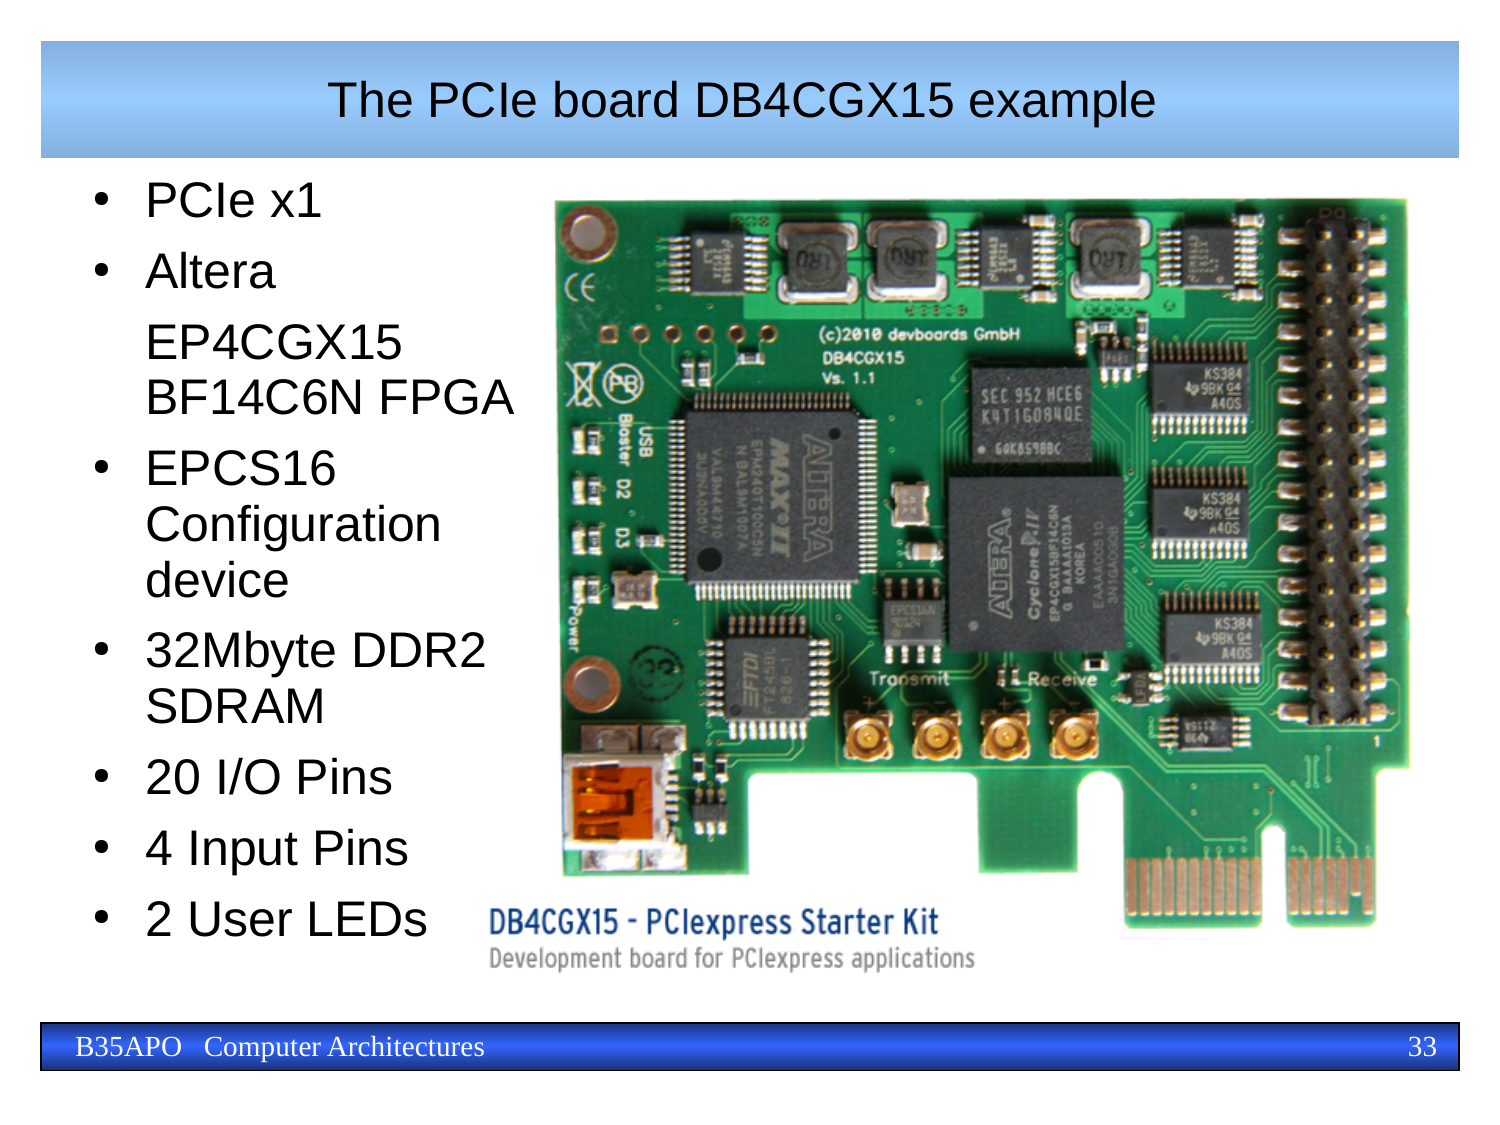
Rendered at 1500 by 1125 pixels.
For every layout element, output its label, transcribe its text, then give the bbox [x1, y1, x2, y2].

list PCIe x1 Altera EP4CGX15 BF14C6N FPGA EPCS16 Configuration device 32Mbyte DDR2 SDRAM 20 I/O Pins 4 Input Pins 2 User LEDs [75, 172, 564, 1021]
picture [564, 185, 1432, 976]
title The PCIe board DB4CGX15 example [41, 41, 1459, 158]
